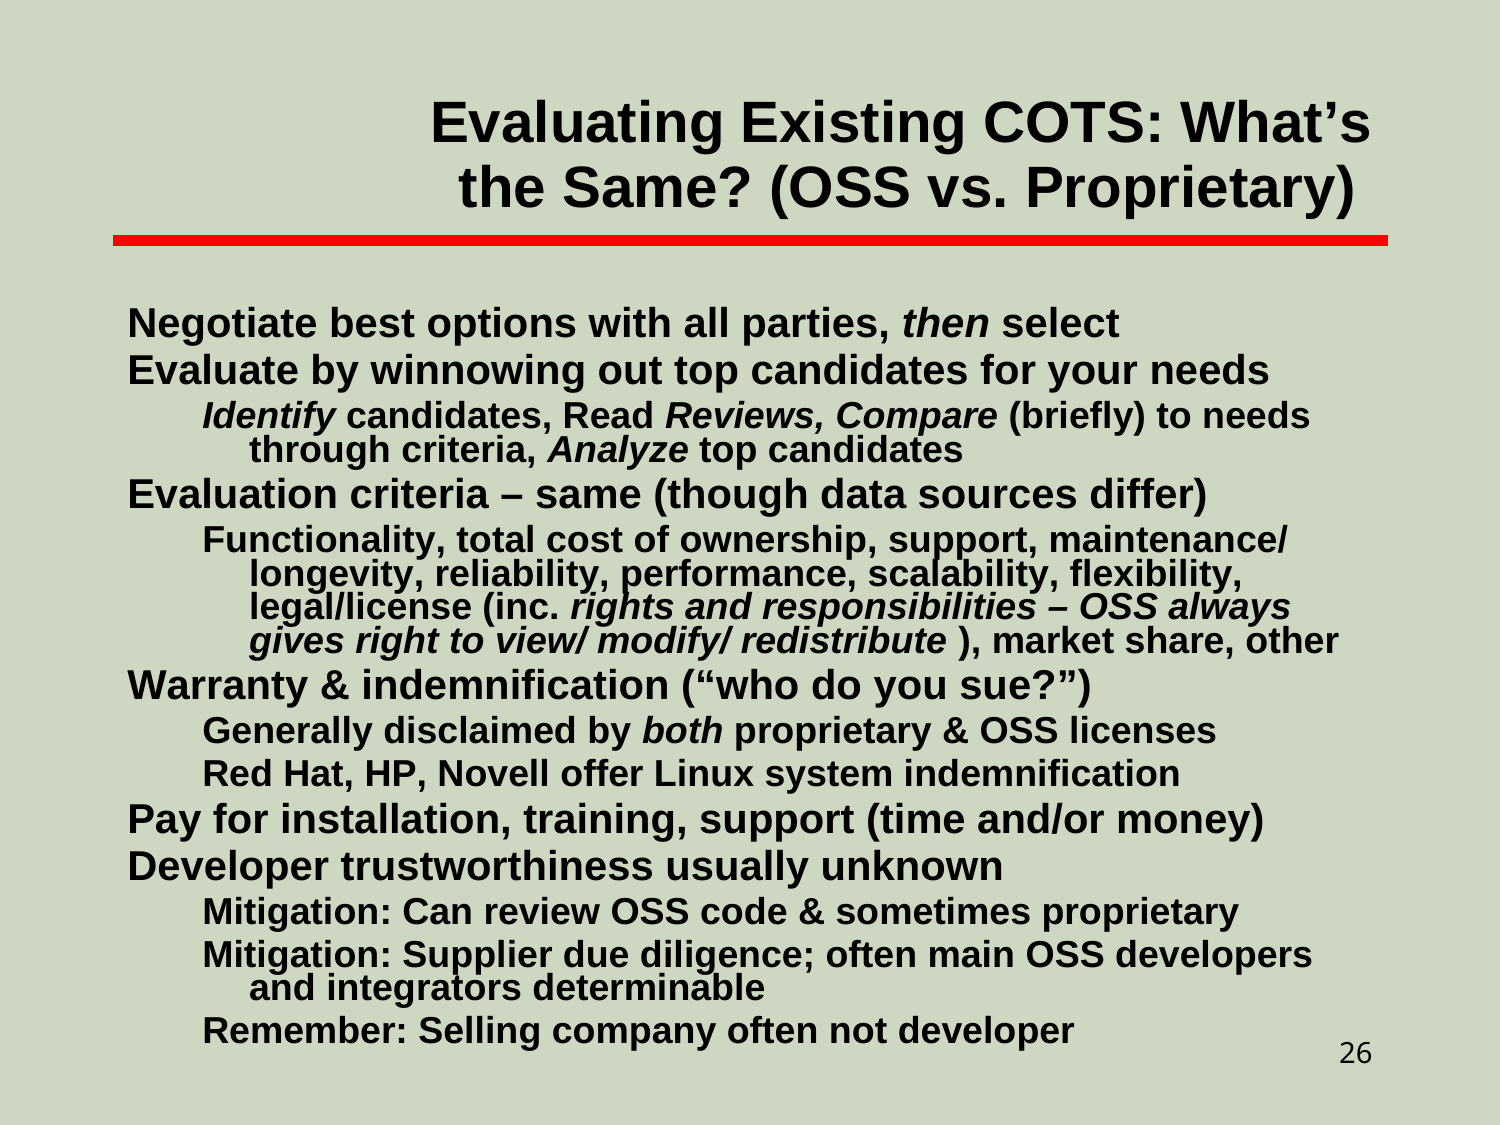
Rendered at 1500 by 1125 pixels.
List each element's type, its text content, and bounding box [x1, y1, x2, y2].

list Negotiate best options with all parties, then select Evaluate by winnowing out top candidates for your needs Identify candidates, Read Reviews, Compare (briefly) to needs through criteria, Analyze top candidates Evaluation criteria – same (though data sources differ) Functionality, total cost of ownership, support, maintenance/ longevity, reliability, performance, scalability, flexibility, legal/license (inc. rights and responsibilities – OSS always gives right to view/ modify/ redistribute ), market share, other Warranty & indemnification (“who do you sue?”) Generally disclaimed by both proprietary & OSS licenses Red Hat, HP, Novell offer Linux system indemnification Pay for installation, training, support (time and/or money) Developer trustworthiness usually unknown Mitigation: Can review OSS code & sometimes proprietary Mitigation: Supplier due diligence; often main OSS developers and integrators determinable Remember: Selling company often not developer [112, 299, 1388, 1077]
title Evaluating Existing COTS: What’s the Same? (OSS vs. Proprietary) [337, 81, 1388, 228]
